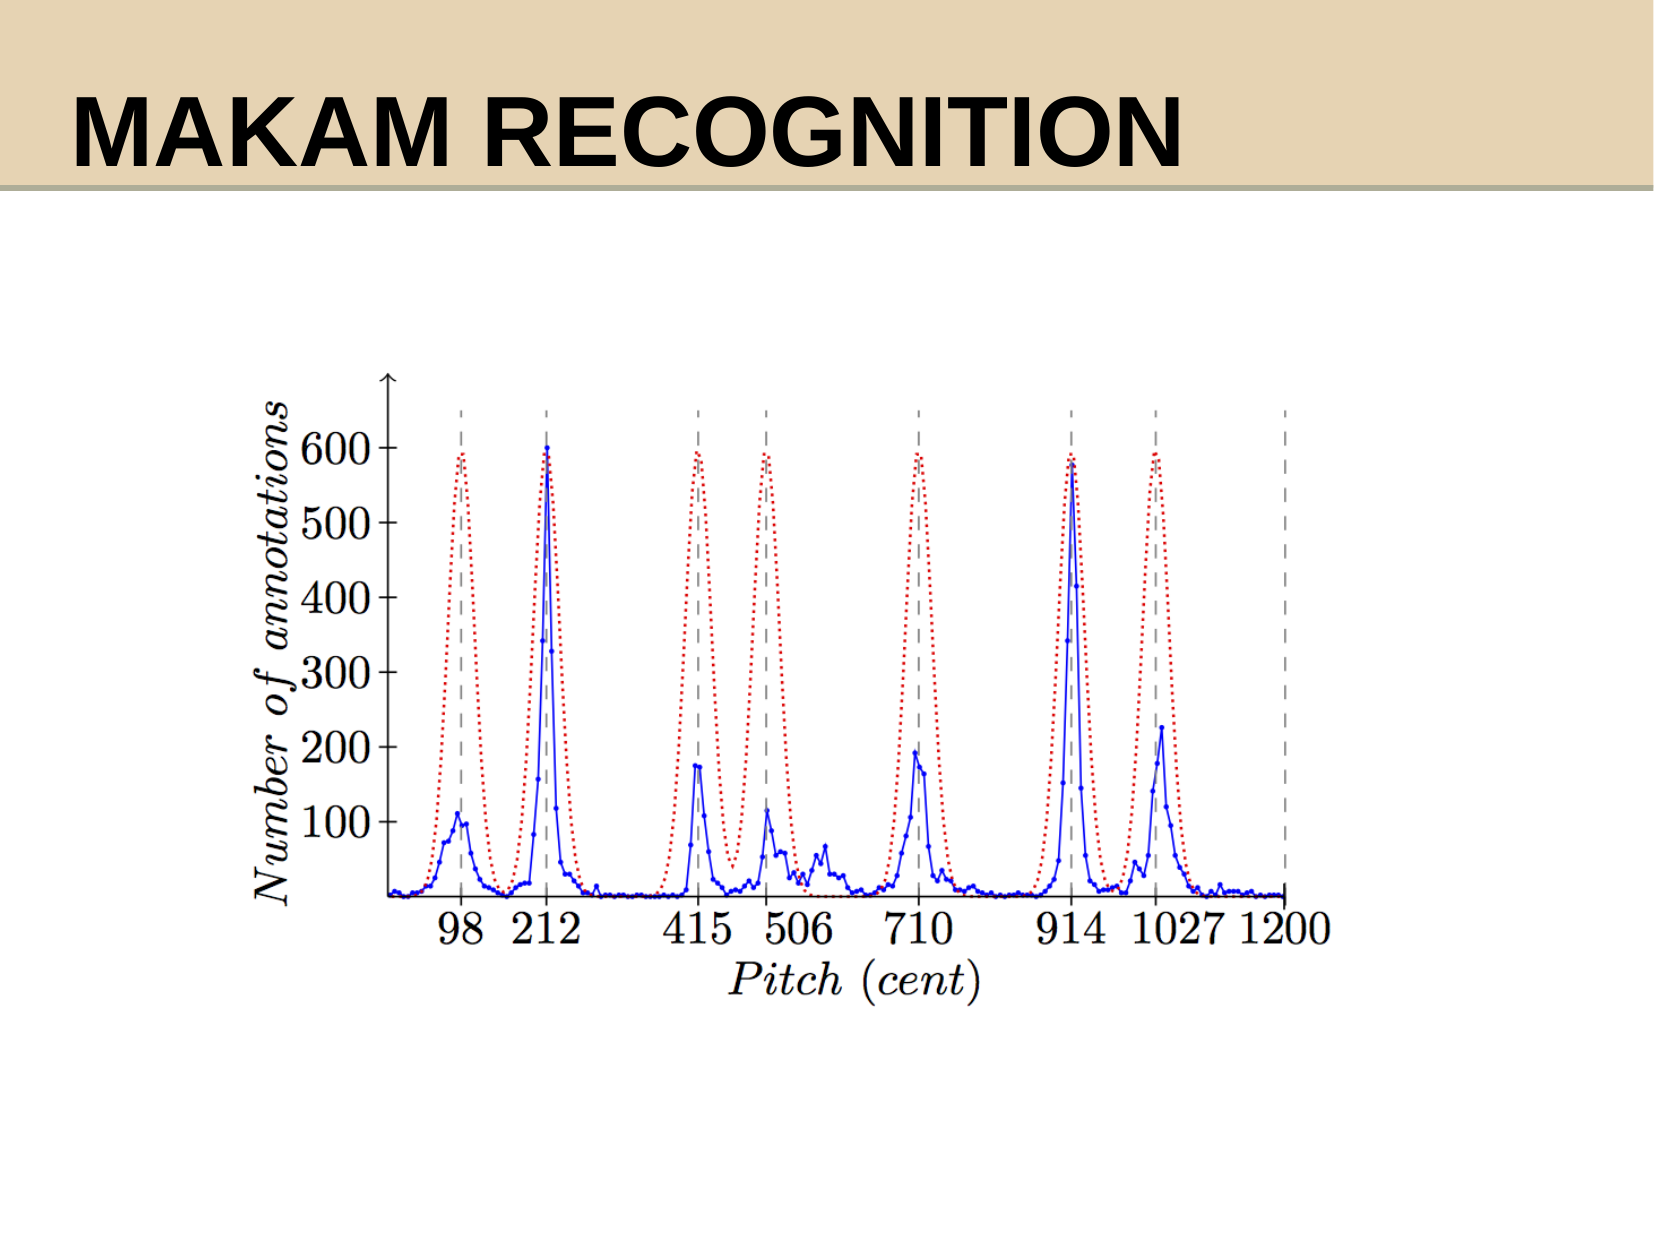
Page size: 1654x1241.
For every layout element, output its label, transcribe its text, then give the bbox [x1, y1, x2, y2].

picture [212, 337, 1351, 1025]
title MAKAM RECOGNITION [0, 0, 1654, 188]
